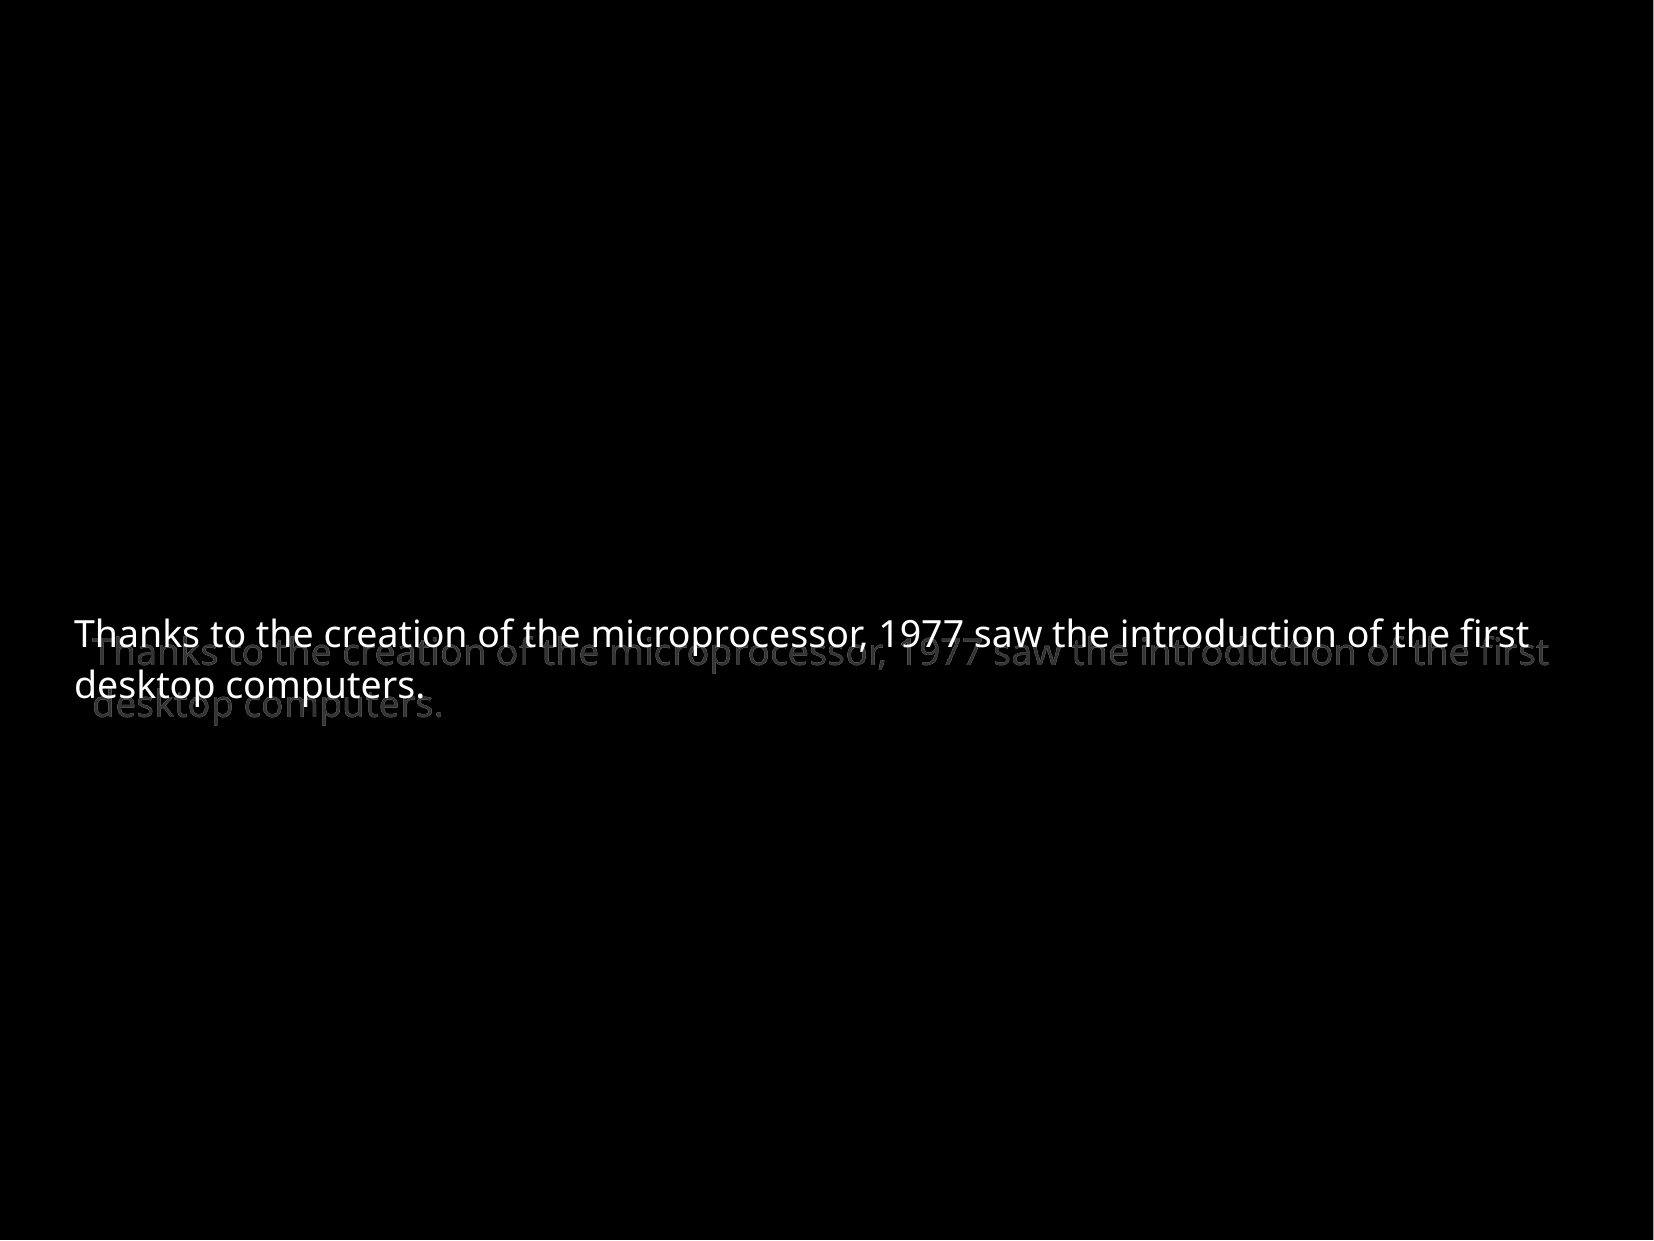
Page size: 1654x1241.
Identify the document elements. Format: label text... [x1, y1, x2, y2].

text_box Thanks to the creation of the microprocessor, 1977 saw the introduction of the first desktop computers. [59, 600, 1619, 720]
